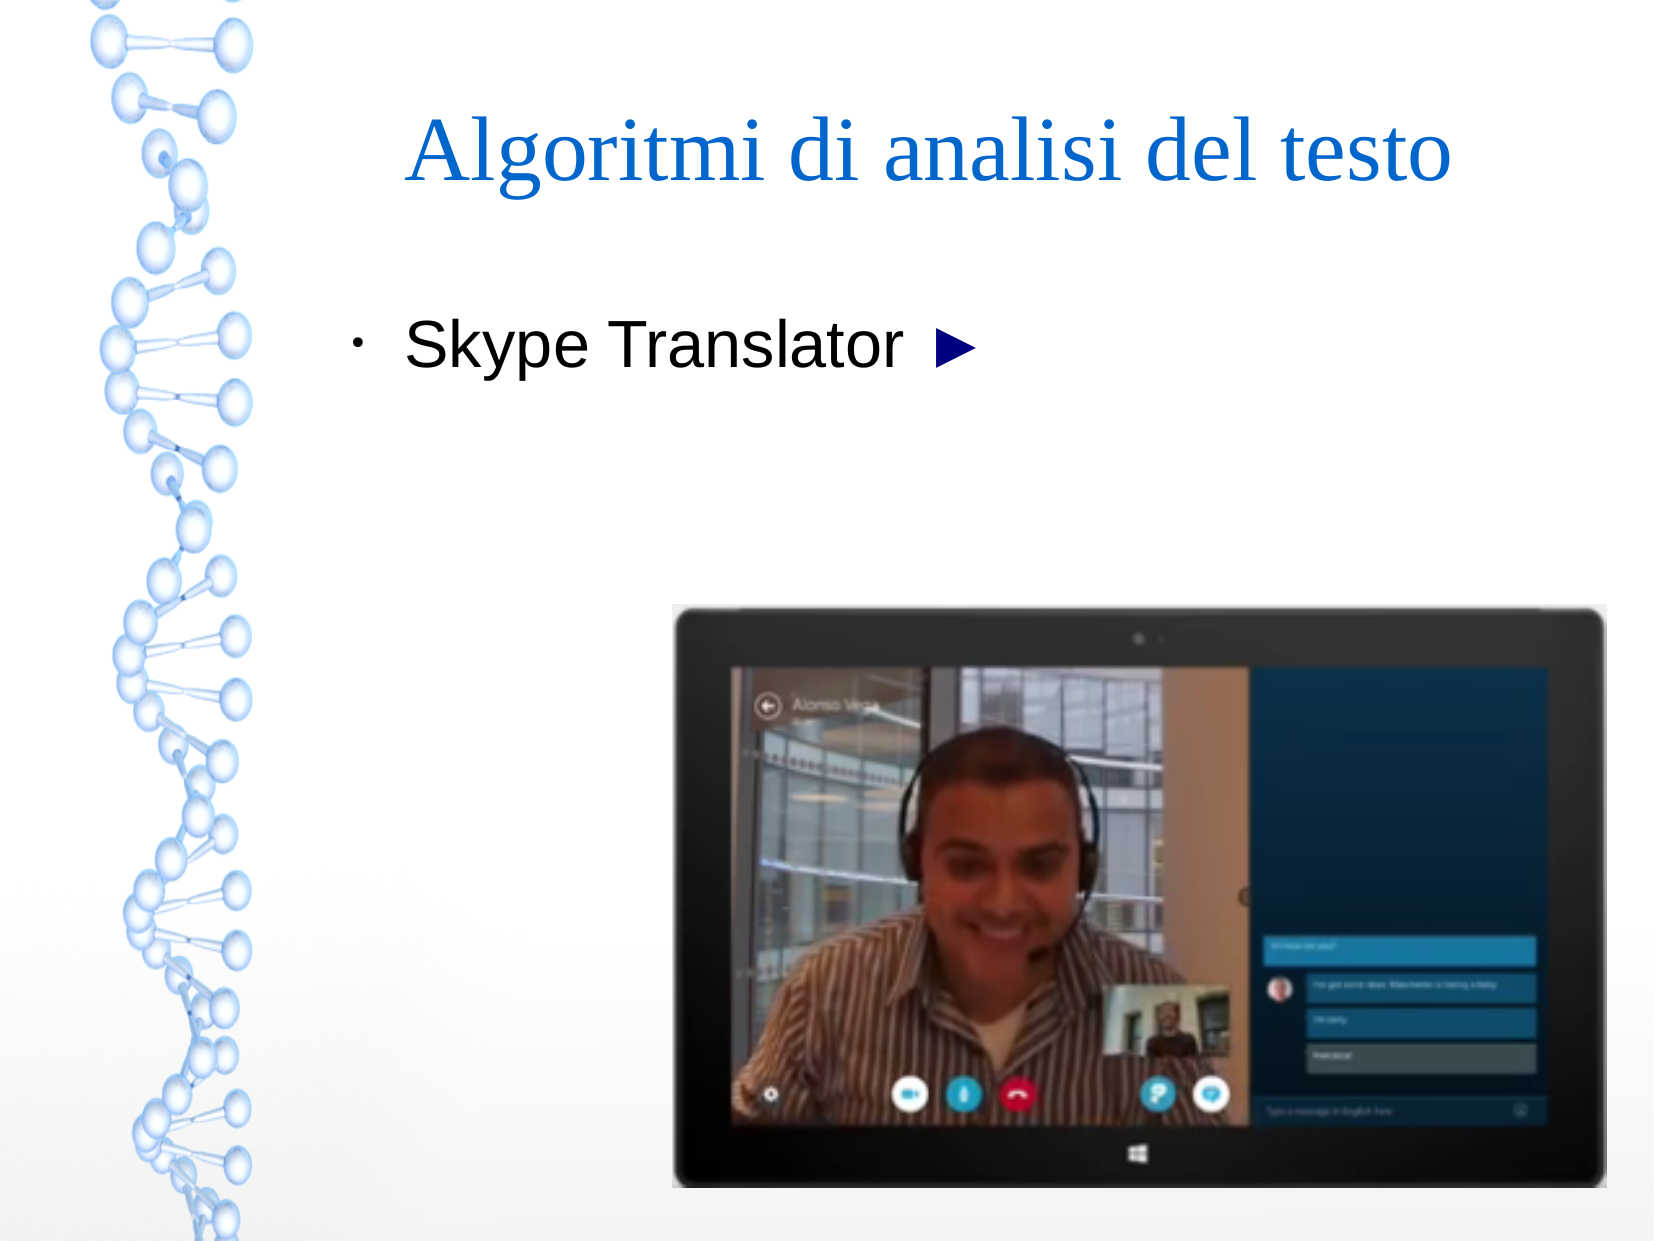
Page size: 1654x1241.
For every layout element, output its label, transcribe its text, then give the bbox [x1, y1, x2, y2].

picture [0, 0, 1654, 1241]
title Algoritmi di analisi del testo [265, 47, 1595, 253]
text_box Skype Translator ► [318, 299, 1525, 1004]
